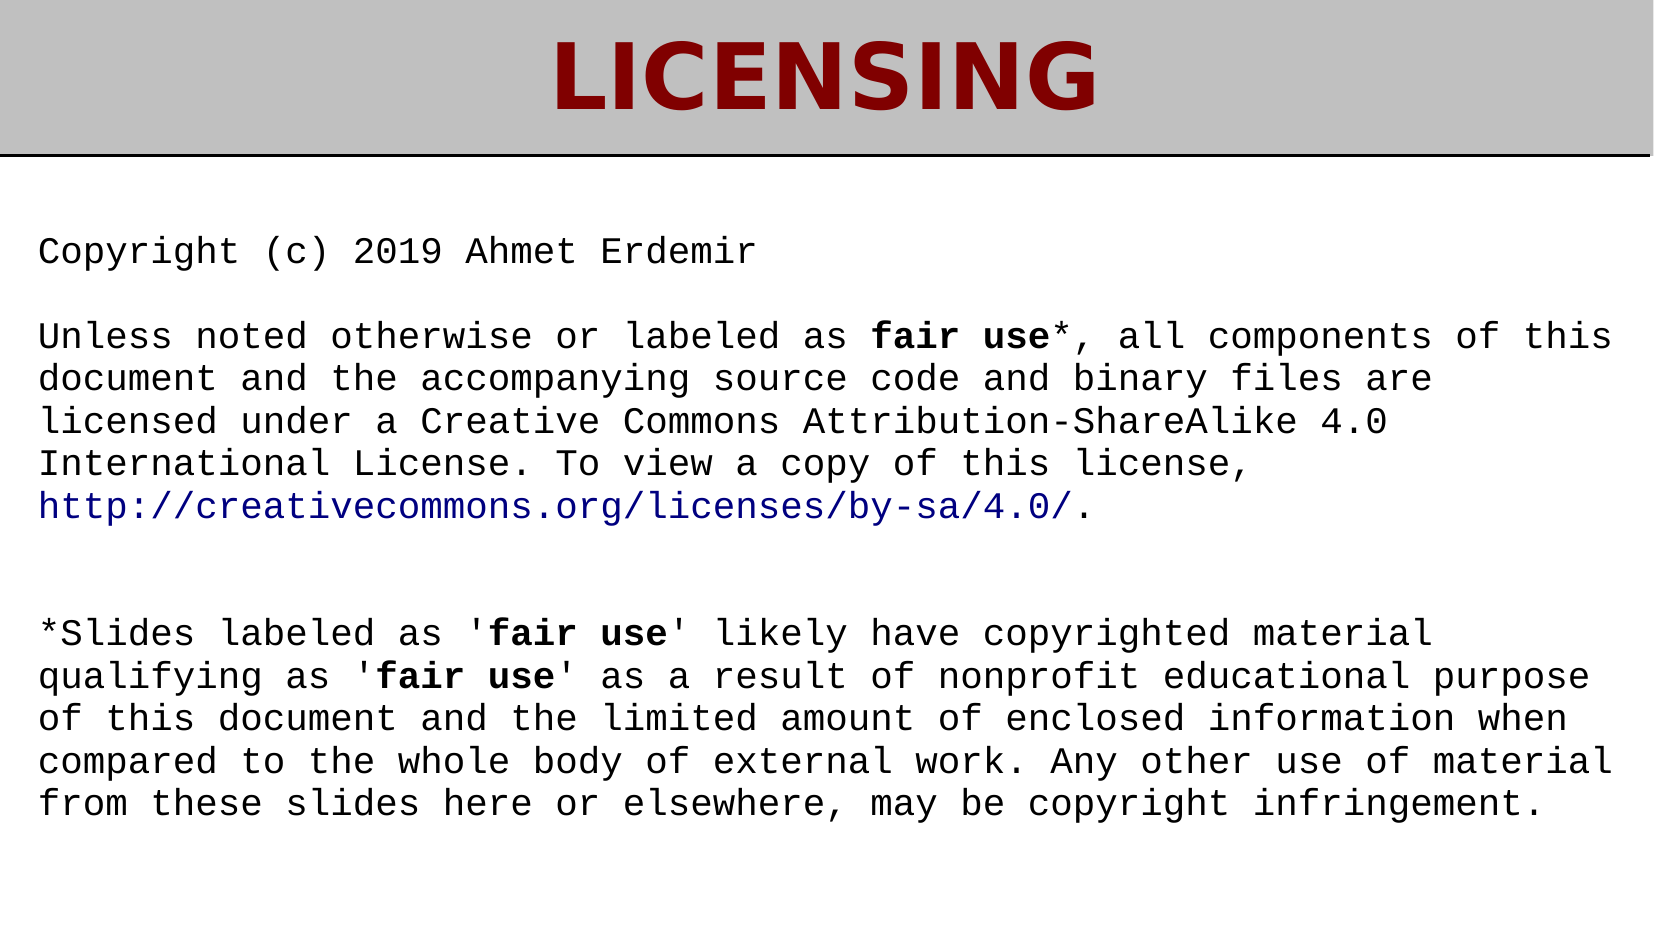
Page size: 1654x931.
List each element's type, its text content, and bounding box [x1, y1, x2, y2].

text_box LICENSING [0, 24, 1651, 132]
text_box Copyright (c) 2019 Ahmet Erdemir Unless noted otherwise or labeled as fair use*, all components of this document and the accompanying source code and binary files are licensed under a Creative Commons Attribution-ShareAlike 4.0 International License. To view a copy of this license, http://creativecommons.org/licenses/by-sa/4.0/. *Slides labeled as 'fair use' likely have copyrighted material qualifying as 'fair use' as a result of nonprofit educational purpose of this document and the limited amount of enclosed information when compared to the whole body of external work. Any other use of material from these slides here or elsewhere, may be copyright infringement. [37, 231, 1613, 913]
text_box [0, 0, 1654, 156]
